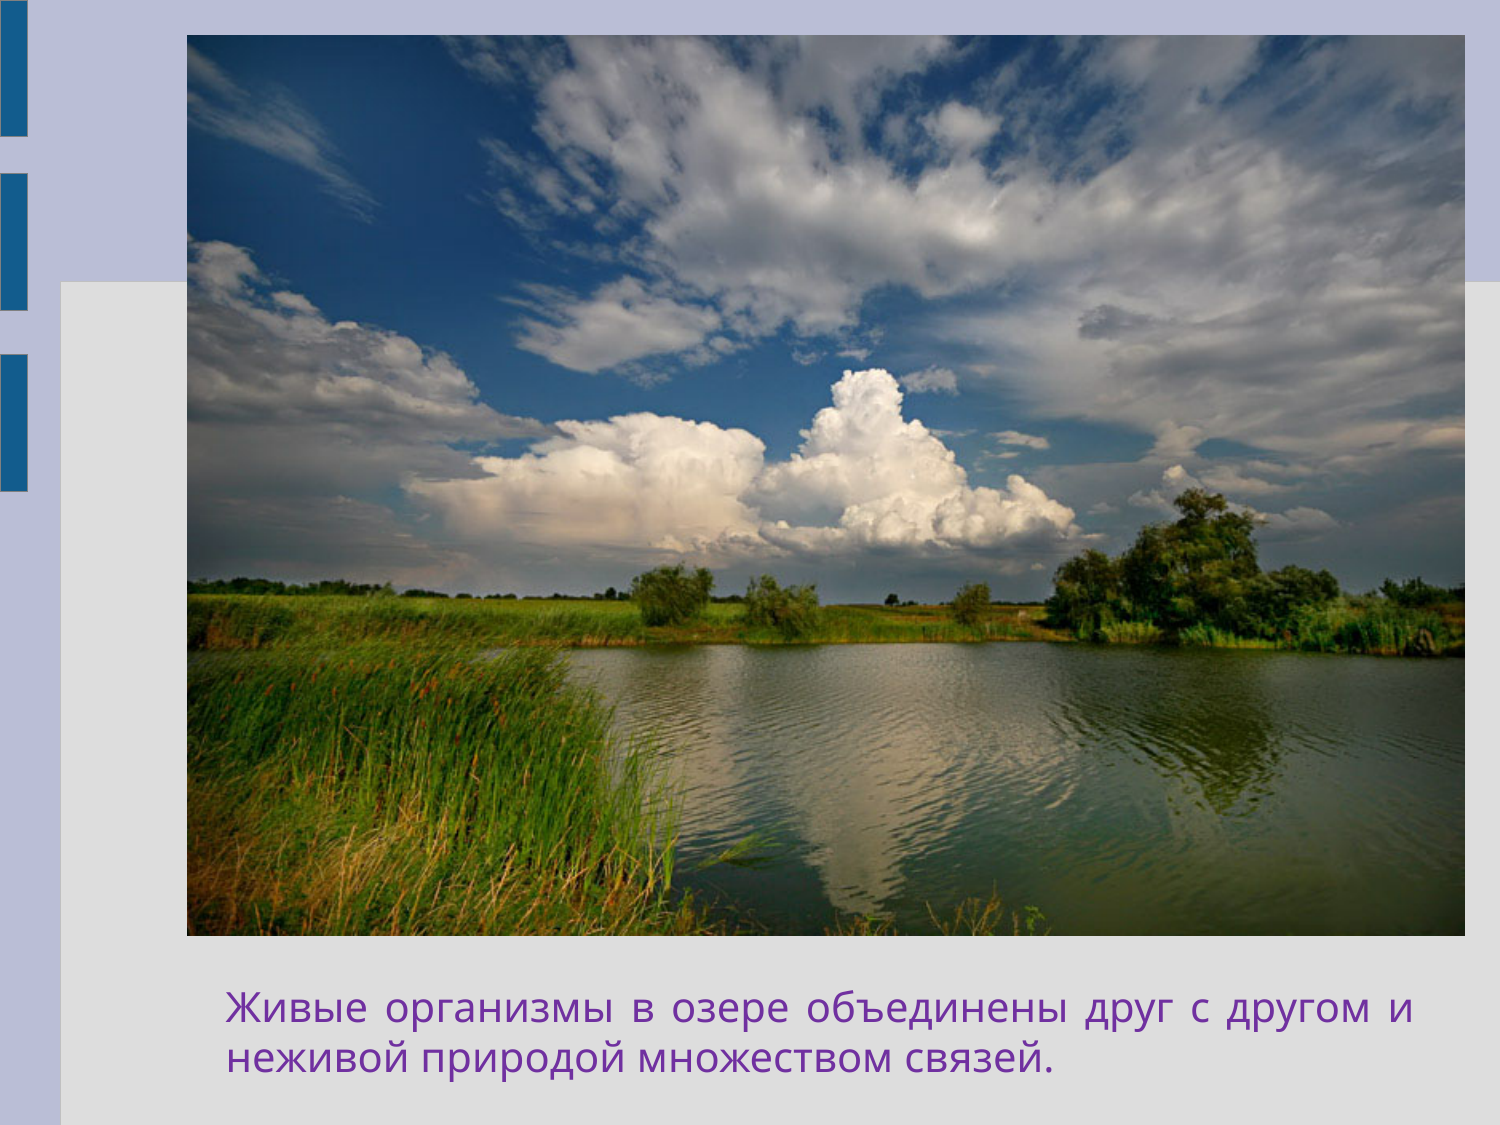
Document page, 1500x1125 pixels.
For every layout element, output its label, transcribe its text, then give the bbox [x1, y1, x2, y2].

text_box Живые организмы в озере объединены друг с другом и неживой природой множеством связей. [210, 973, 1430, 1089]
picture [187, 35, 1465, 936]
